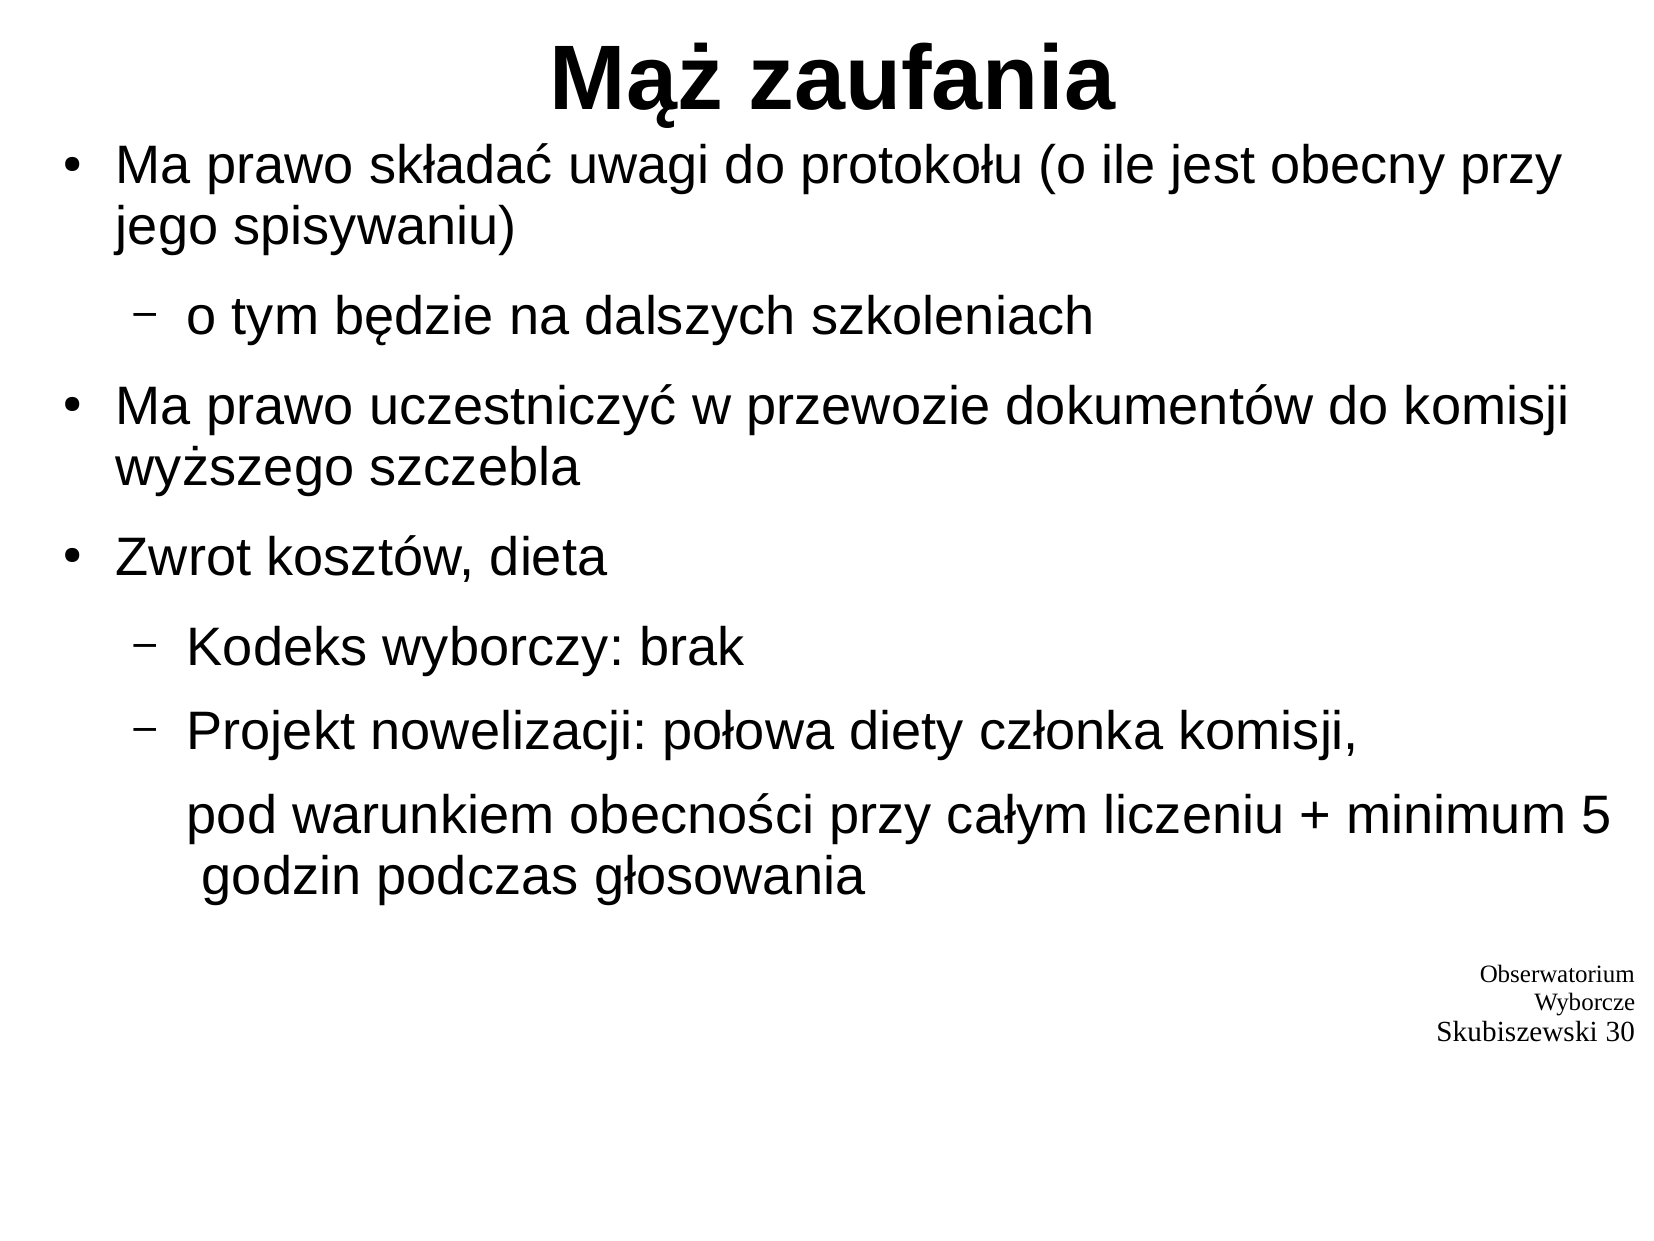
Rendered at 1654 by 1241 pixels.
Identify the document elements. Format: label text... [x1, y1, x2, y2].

title Mąż zaufania [88, 26, 1577, 135]
list Ma prawo składać uwagi do protokołu (o ile jest obecny przy jego spisywaniu) o tym będzie na dalszych szkoleniach Ma prawo uczestniczyć w przewozie dokumentów do komisji wyższego szczebla Zwrot kosztów, dieta Kodeks wyborczy: brak Projekt nowelizacji: połowa diety członka komisji, pod warunkiem obecności przy całym liczeniu + minimum 5 godzin podczas głosowania [45, 135, 1621, 1186]
